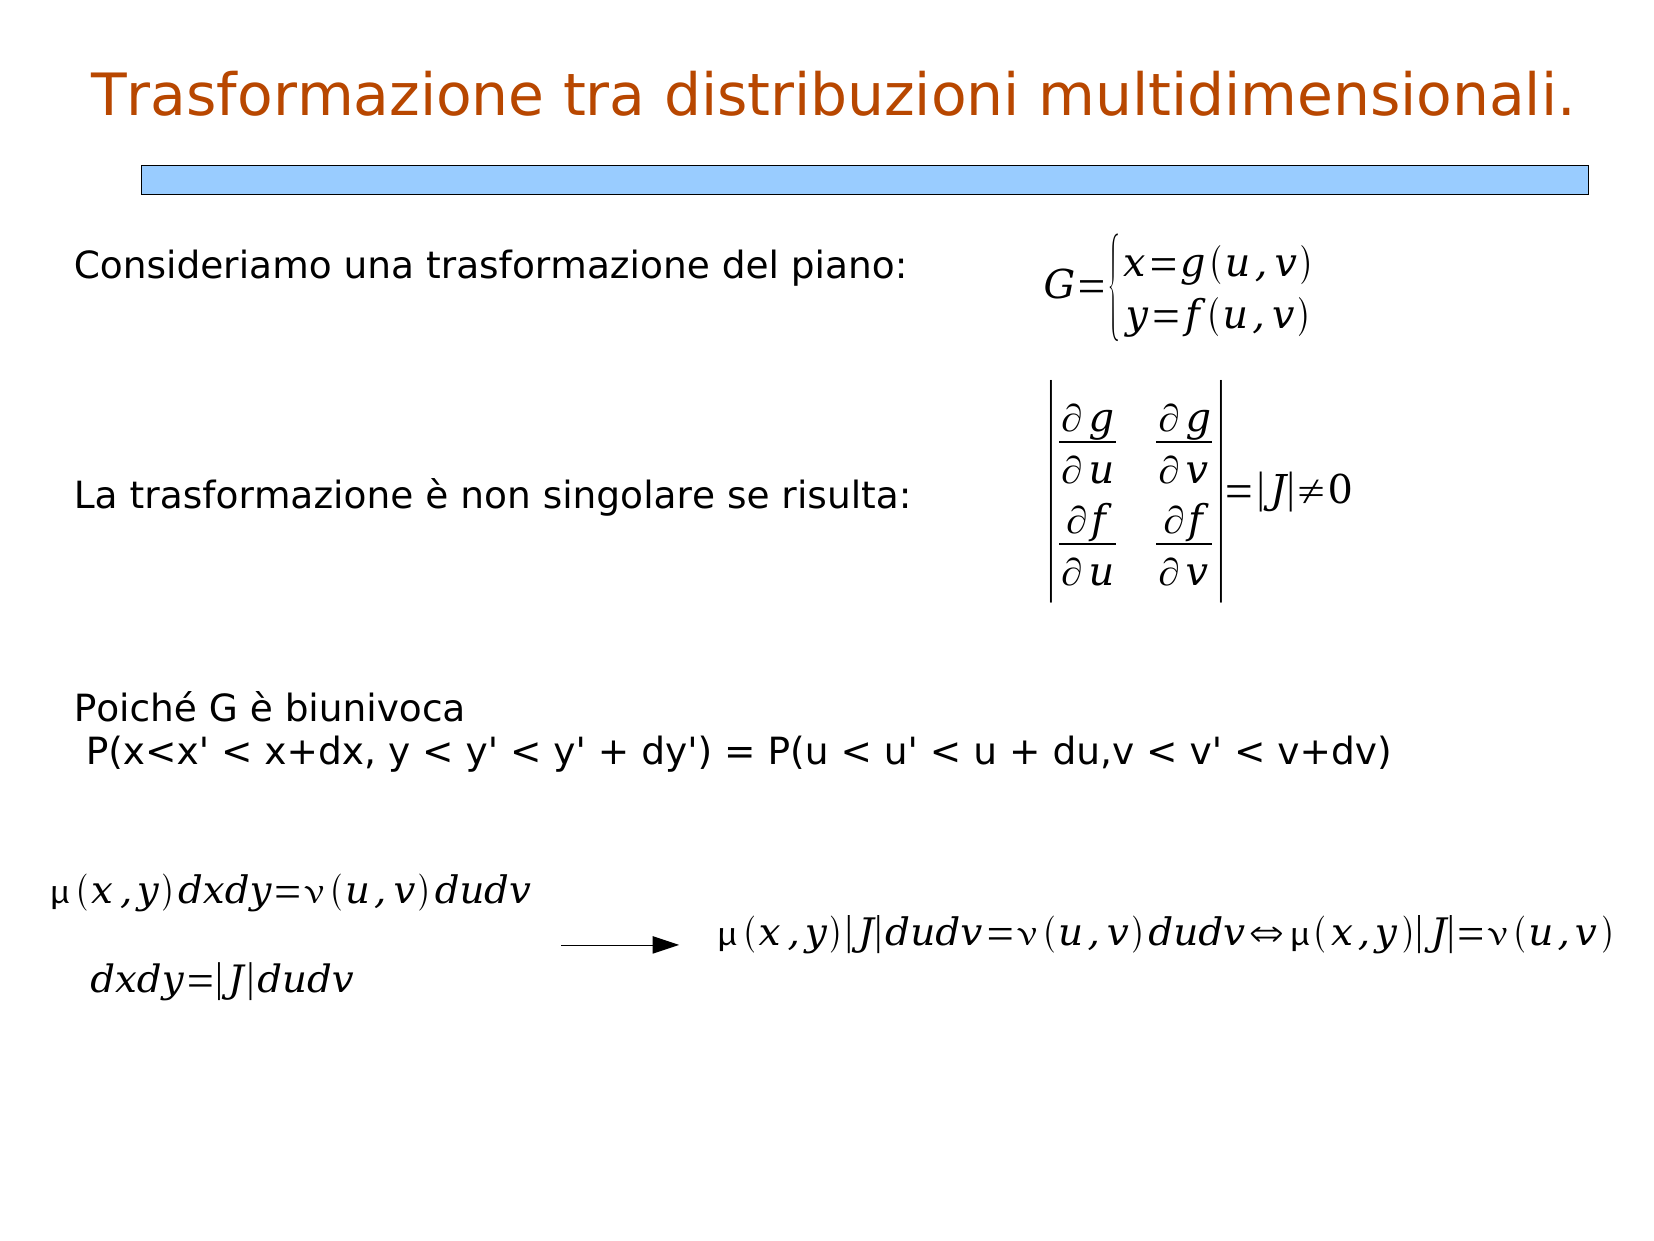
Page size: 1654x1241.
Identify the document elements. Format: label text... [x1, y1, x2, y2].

chart [1033, 231, 1322, 343]
text_box La trasformazione è non singolare se risulta: [59, 466, 975, 525]
chart [707, 910, 1623, 958]
text_box Consideriamo una trasformazione del piano: [59, 236, 975, 295]
chart [80, 956, 361, 1002]
chart [40, 868, 538, 916]
text_box Trasformazione tra distribuzioni multidimensionali. [76, 53, 1601, 137]
chart [1033, 378, 1362, 605]
text_box Poiché G è biunivoca P(x<x' < x+dx, y < y' < y' + dy') = P(u < u' < u + du,v < v' < v+dv) [59, 679, 1654, 782]
